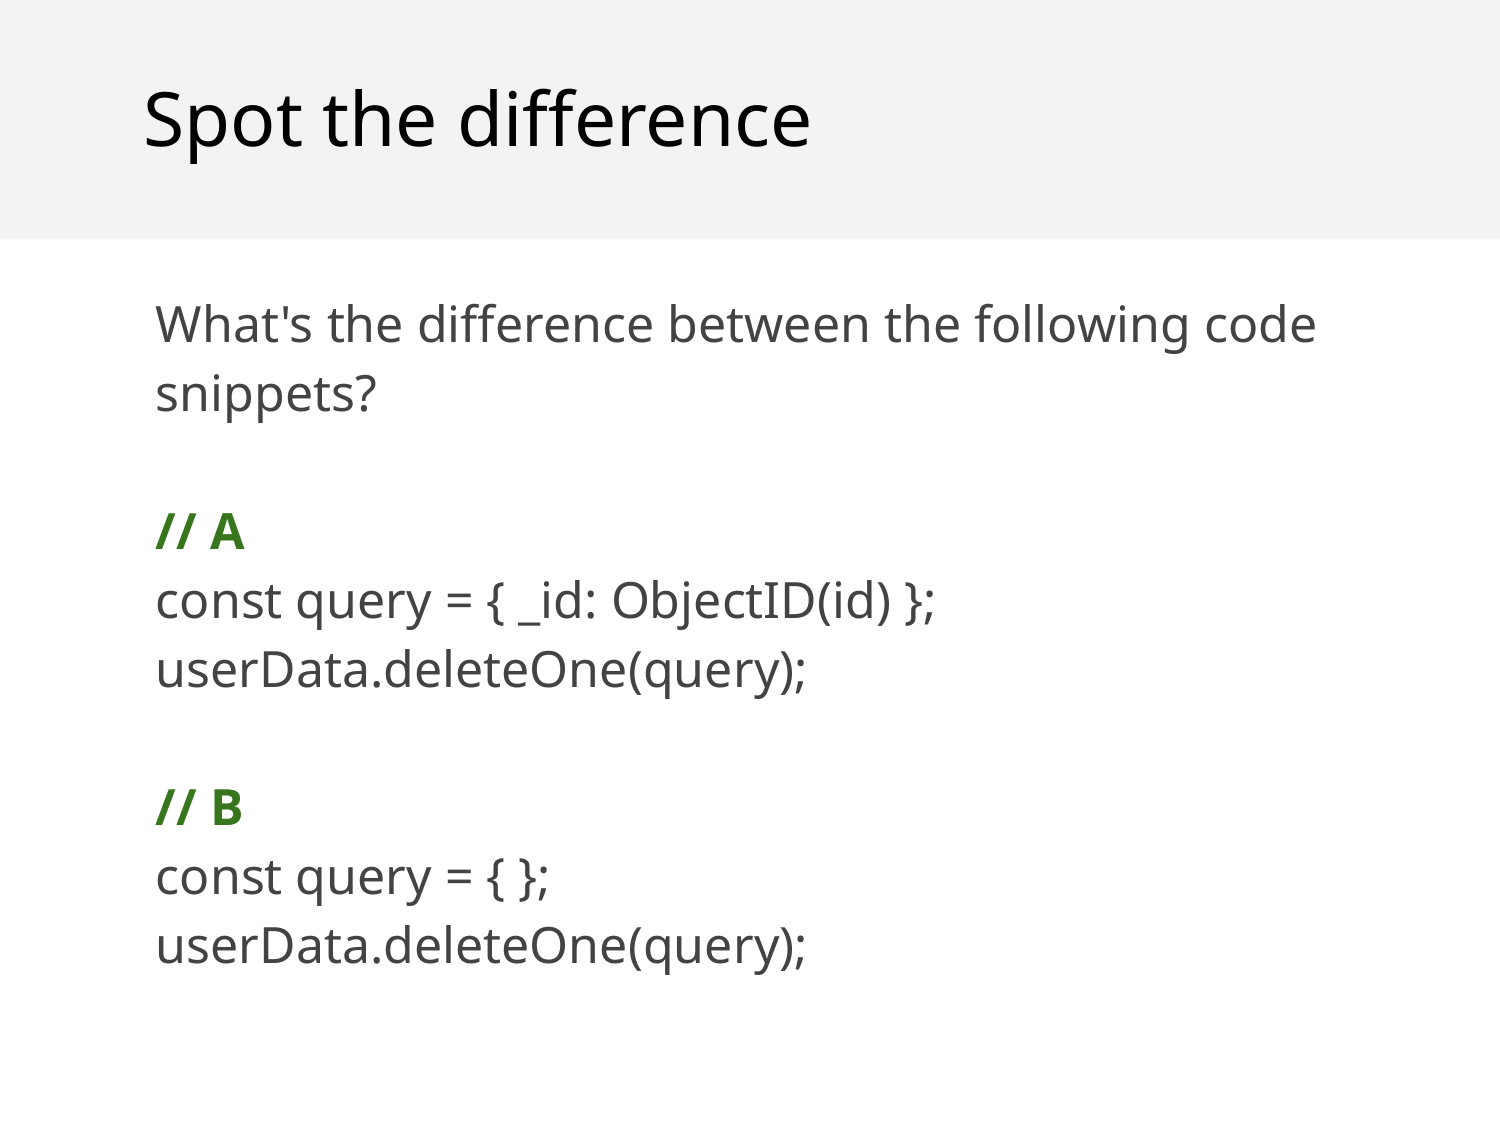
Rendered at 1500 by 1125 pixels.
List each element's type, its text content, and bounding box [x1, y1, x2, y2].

title Spot the difference [128, 56, 1372, 183]
list What's the difference between the following code snippets? // A const query = { _id: ObjectID(id) }; userData.deleteOne(query); // B const query = { }; userData.deleteOne(query); [140, 268, 1452, 965]
